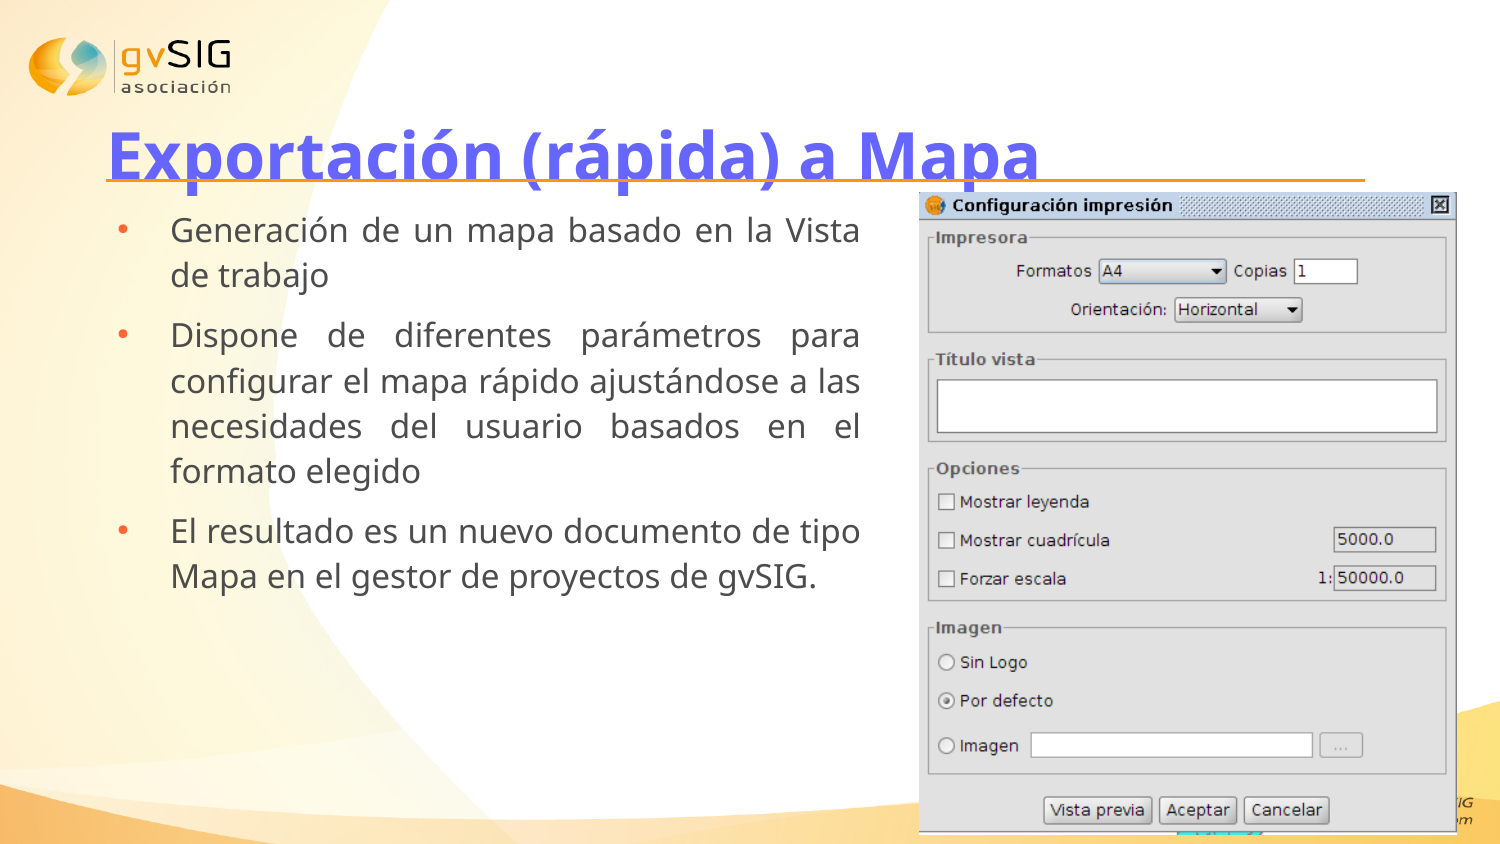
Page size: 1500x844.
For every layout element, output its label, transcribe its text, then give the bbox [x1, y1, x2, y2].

picture [0, 0, 1500, 844]
title Exportación (rápida) a Mapa [106, 115, 1457, 193]
list Generación de un mapa basado en la Vista de trabajo Dispone de diferentes parámetros para configurar el mapa rápido ajustándose a las necesidades del usuario basados en el formato elegido El resultado es un nuevo documento de tipo Mapa en el gestor de proyectos de gvSIG. [99, 129, 863, 770]
